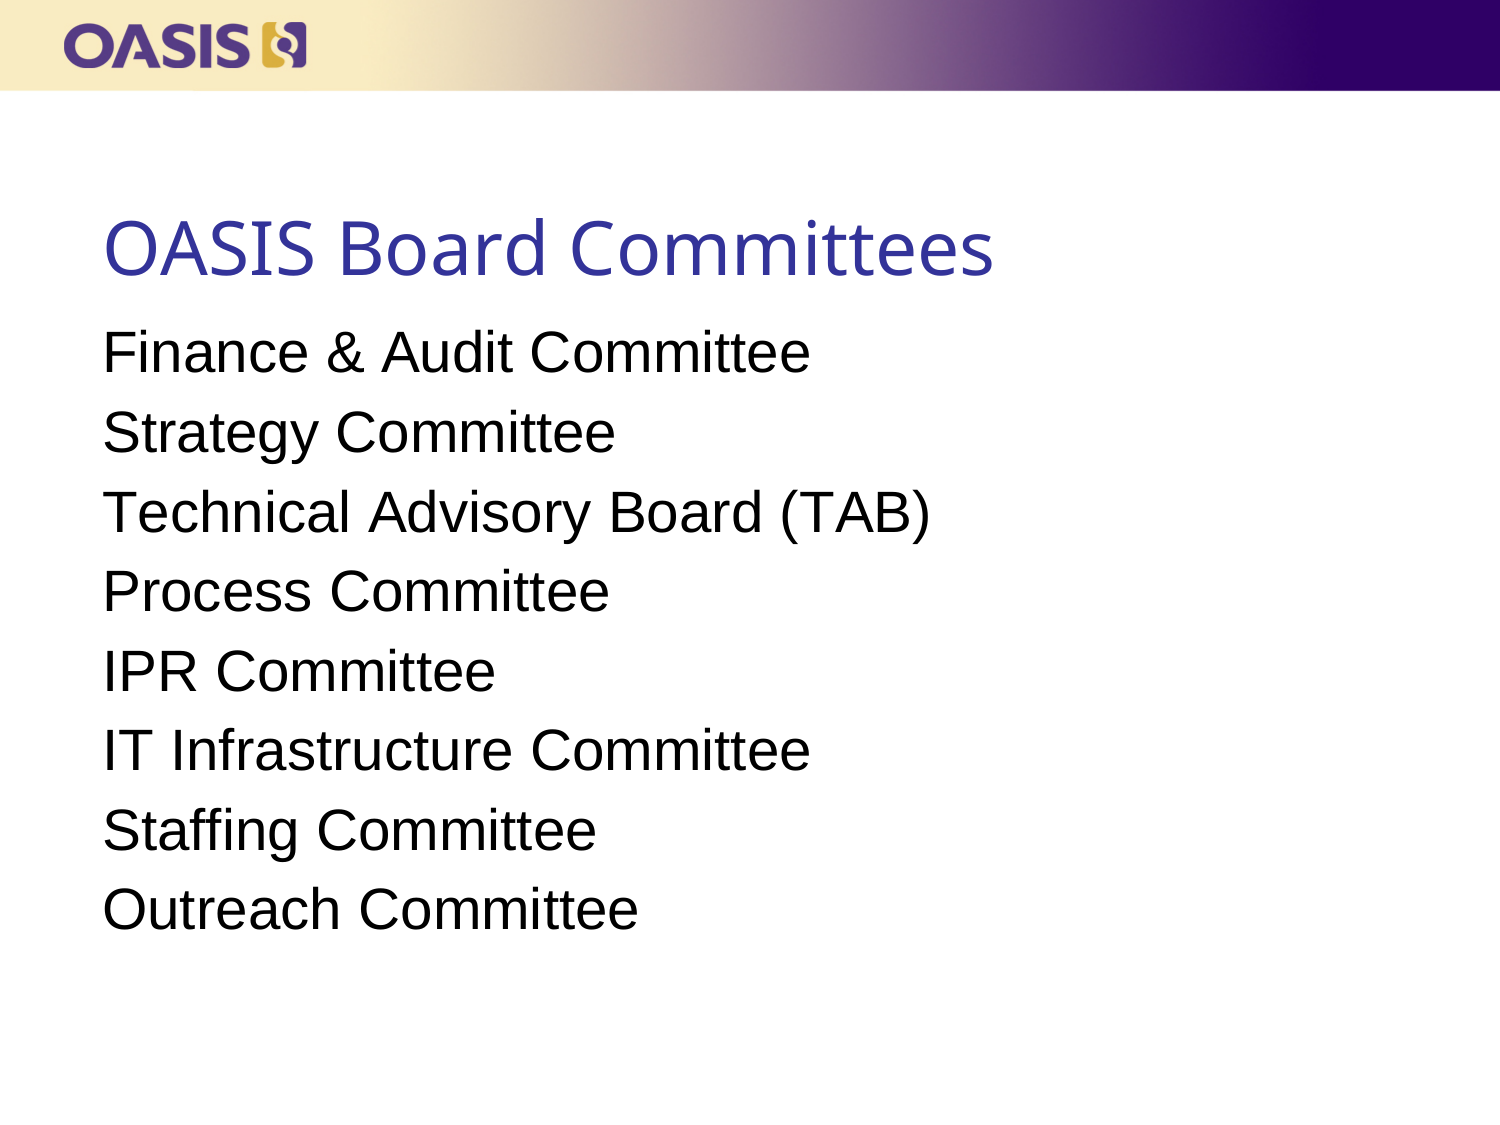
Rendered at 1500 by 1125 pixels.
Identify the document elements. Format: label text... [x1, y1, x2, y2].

title OASIS Board Committees [87, 112, 1238, 300]
list Finance & Audit Committee Strategy Committee Technical Advisory Board (TAB) Process Committee IPR Committee IT Infrastructure Committee Staffing Committee Outreach Committee [87, 312, 1263, 1010]
picture [0, 0, 1500, 1125]
